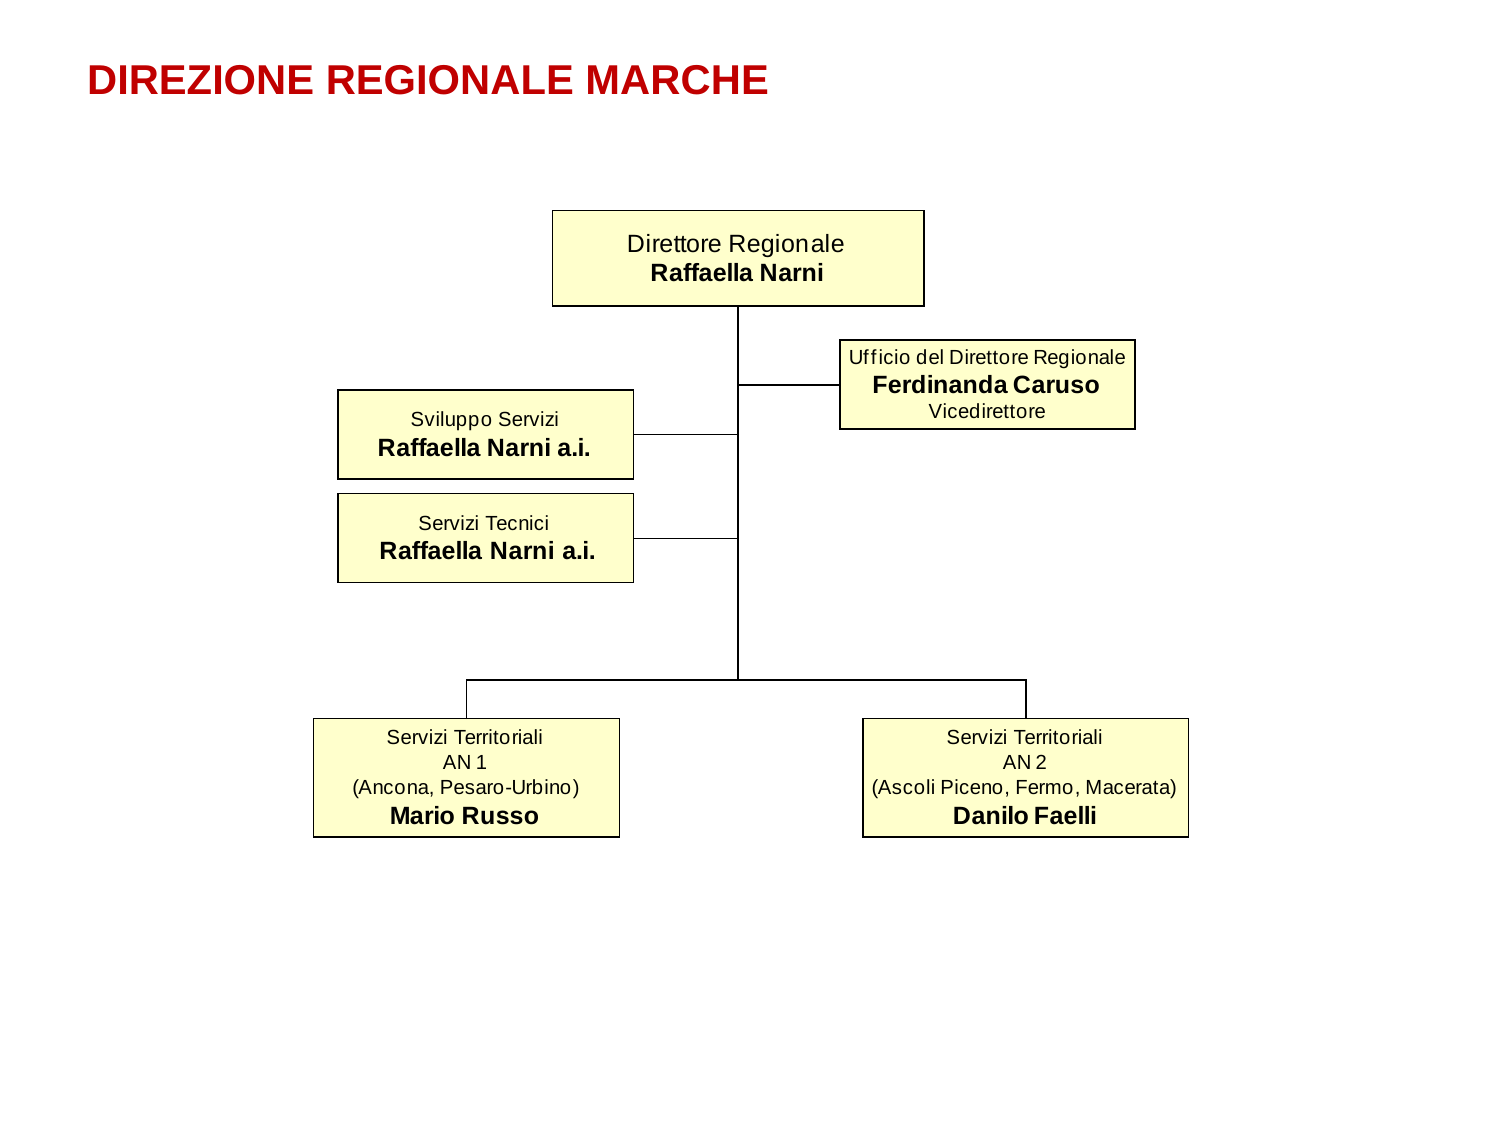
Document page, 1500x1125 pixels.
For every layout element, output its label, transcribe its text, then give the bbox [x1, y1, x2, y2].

title DIREZIONE REGIONALE MARCHE [72, 45, 1462, 128]
picture [310, 208, 1190, 838]
